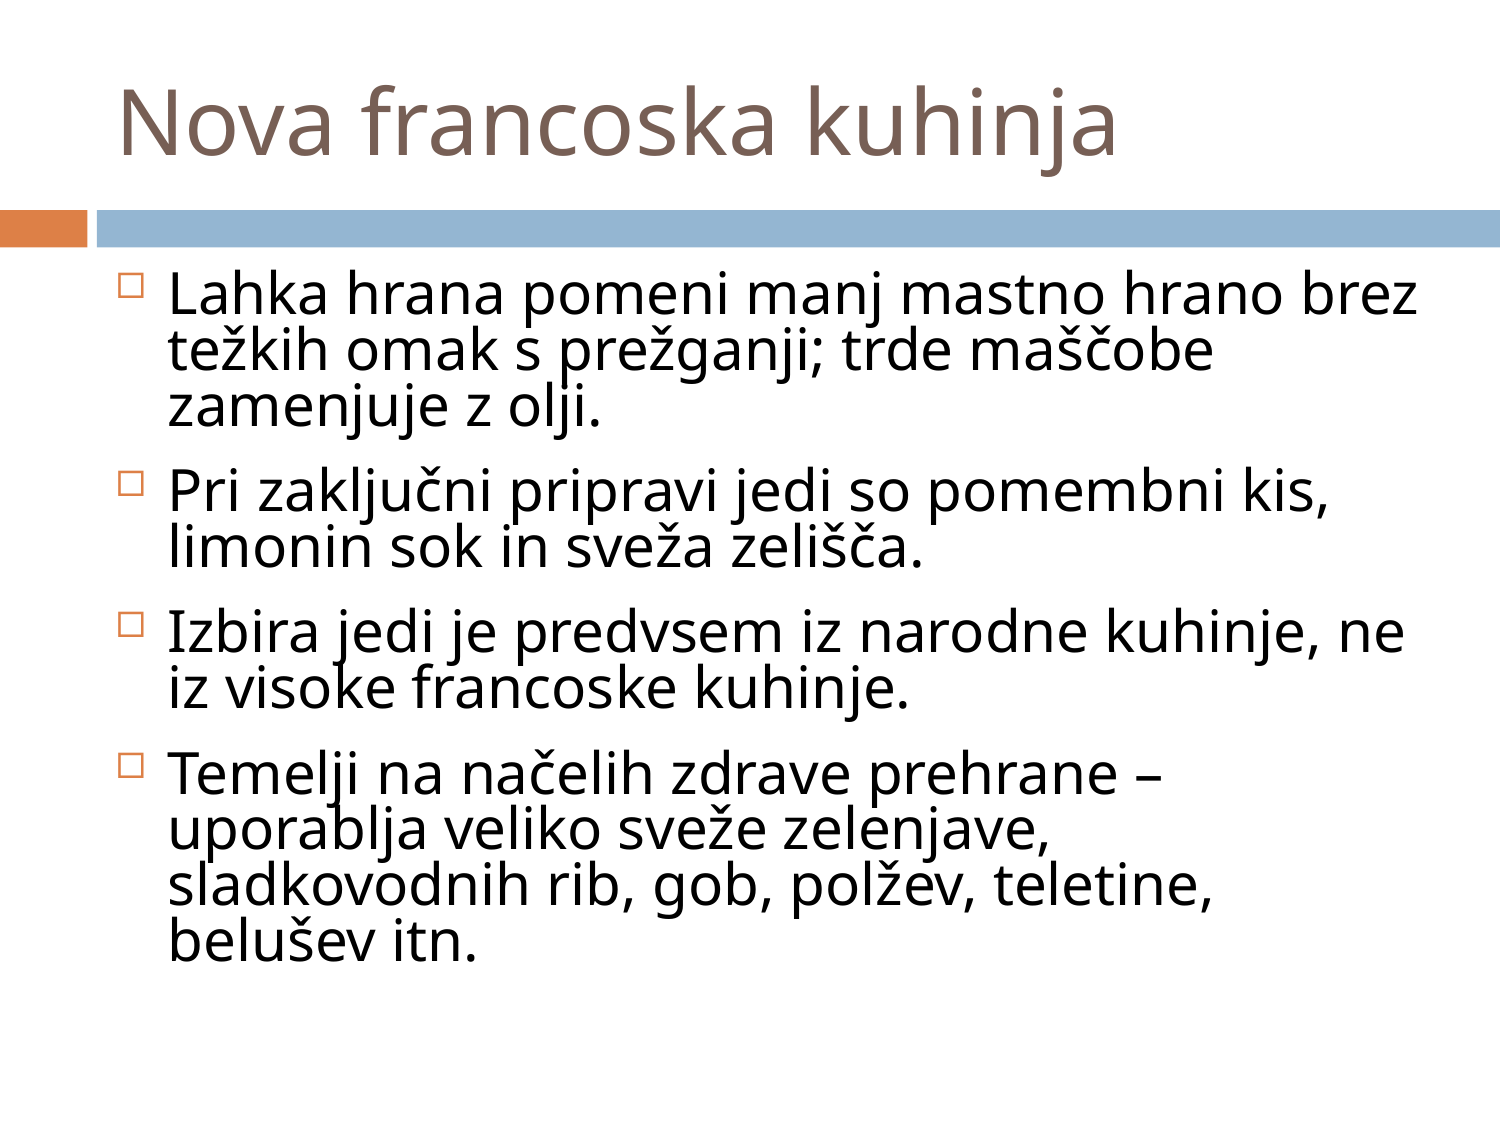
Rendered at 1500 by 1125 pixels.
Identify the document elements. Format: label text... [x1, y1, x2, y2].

title Nova francoska kuhinja [100, 37, 1438, 200]
list Lahka hrana pomeni manj mastno hrano brez težkih omak s prežganji; trde maščobe zamenjuje z olji. Pri zaključni pripravi jedi so pomembni kis, limonin sok in sveža zelišča. Izbira jedi je predvsem iz narodne kuhinje, ne iz visoke francoske kuhinje. Temelji na načelih zdrave prehrane – uporablja veliko sveže zelenjave, sladkovodnih rib, gob, polžev, teletine, belušev itn. [100, 262, 1438, 1000]
